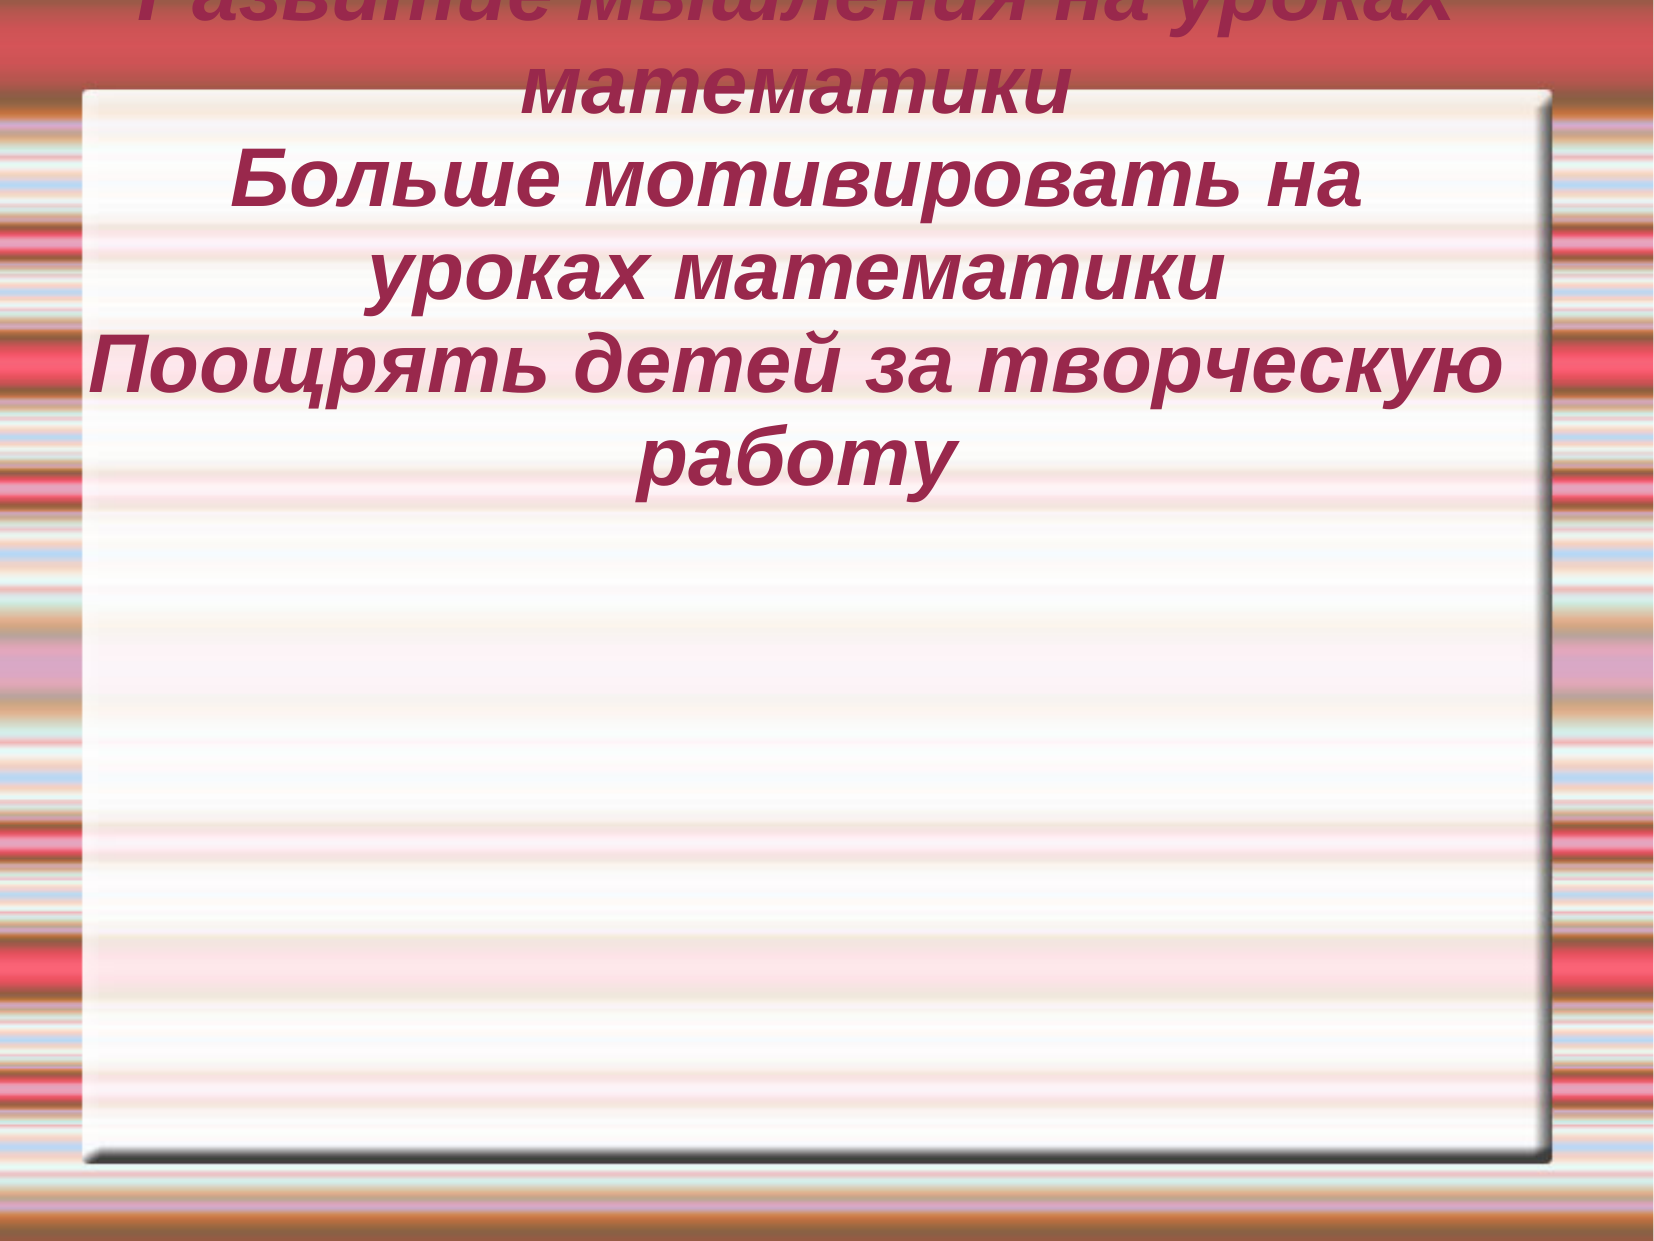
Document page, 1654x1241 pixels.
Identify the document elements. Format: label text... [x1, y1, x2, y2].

picture [0, 0, 1654, 1241]
title Цели Развитие мышления на уроках математики Больше мотивировать на уроках математики Поощрять детей за творческую работу [88, 0, 1506, 504]
